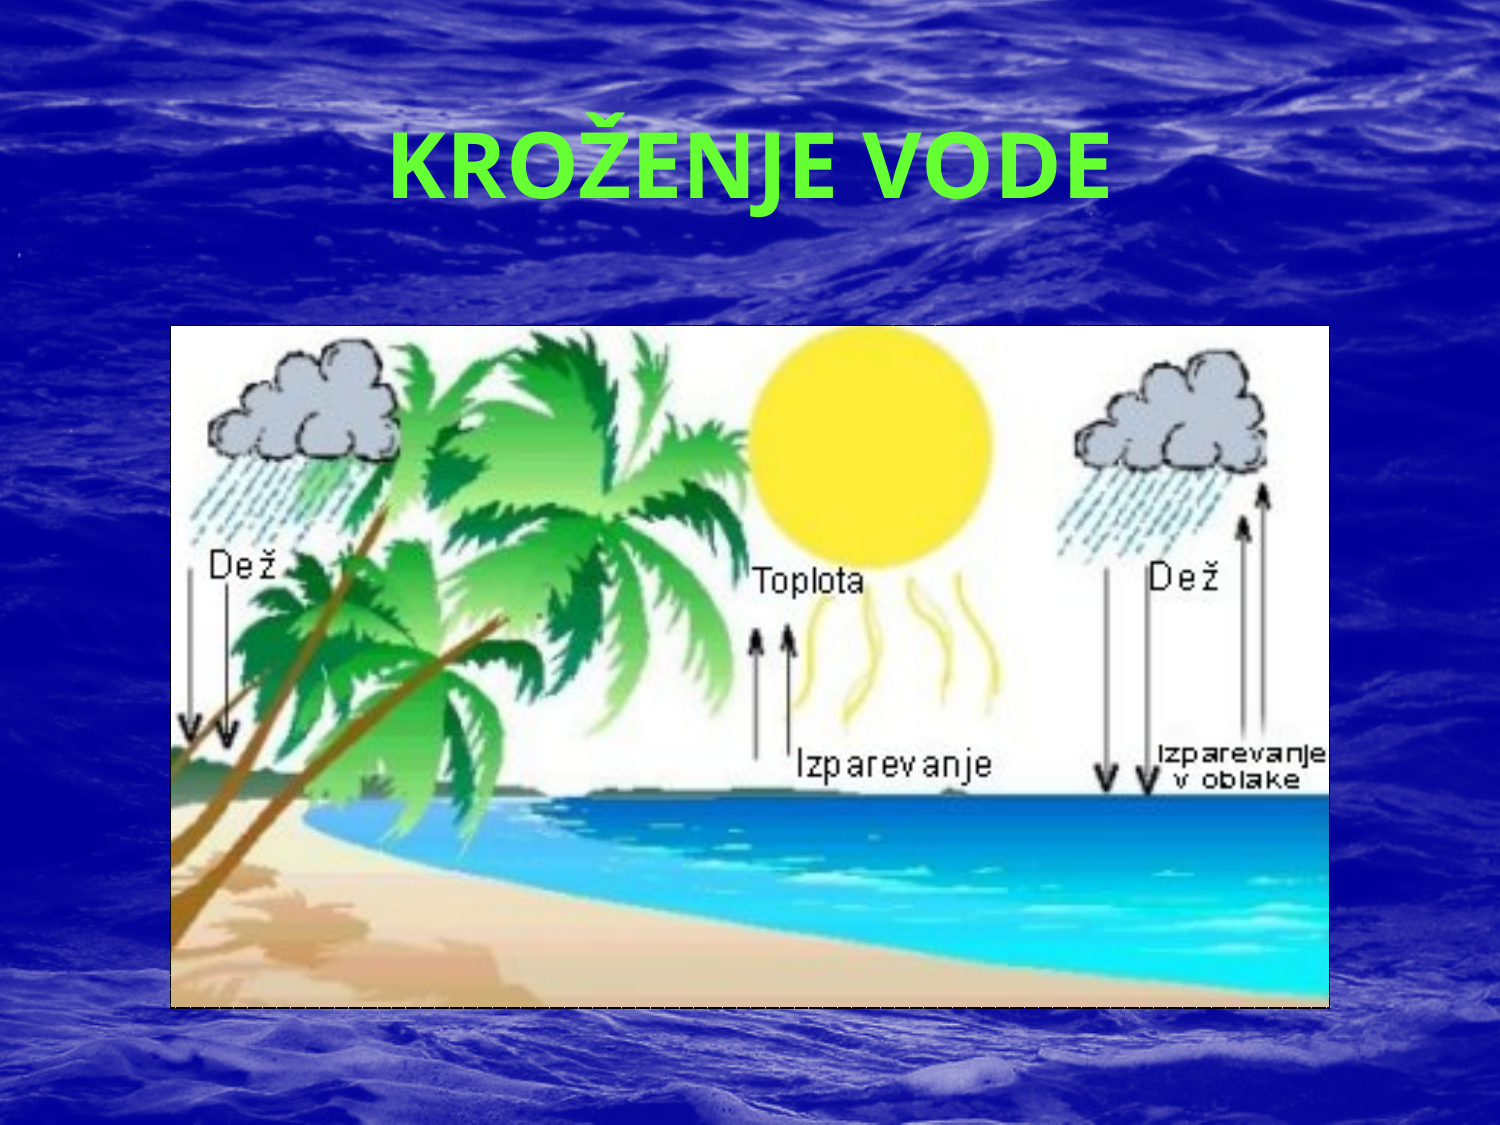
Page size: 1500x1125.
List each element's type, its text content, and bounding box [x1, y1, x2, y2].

title KROŽENJE VODE [75, 47, 1425, 275]
picture [0, 0, 1500, 1125]
